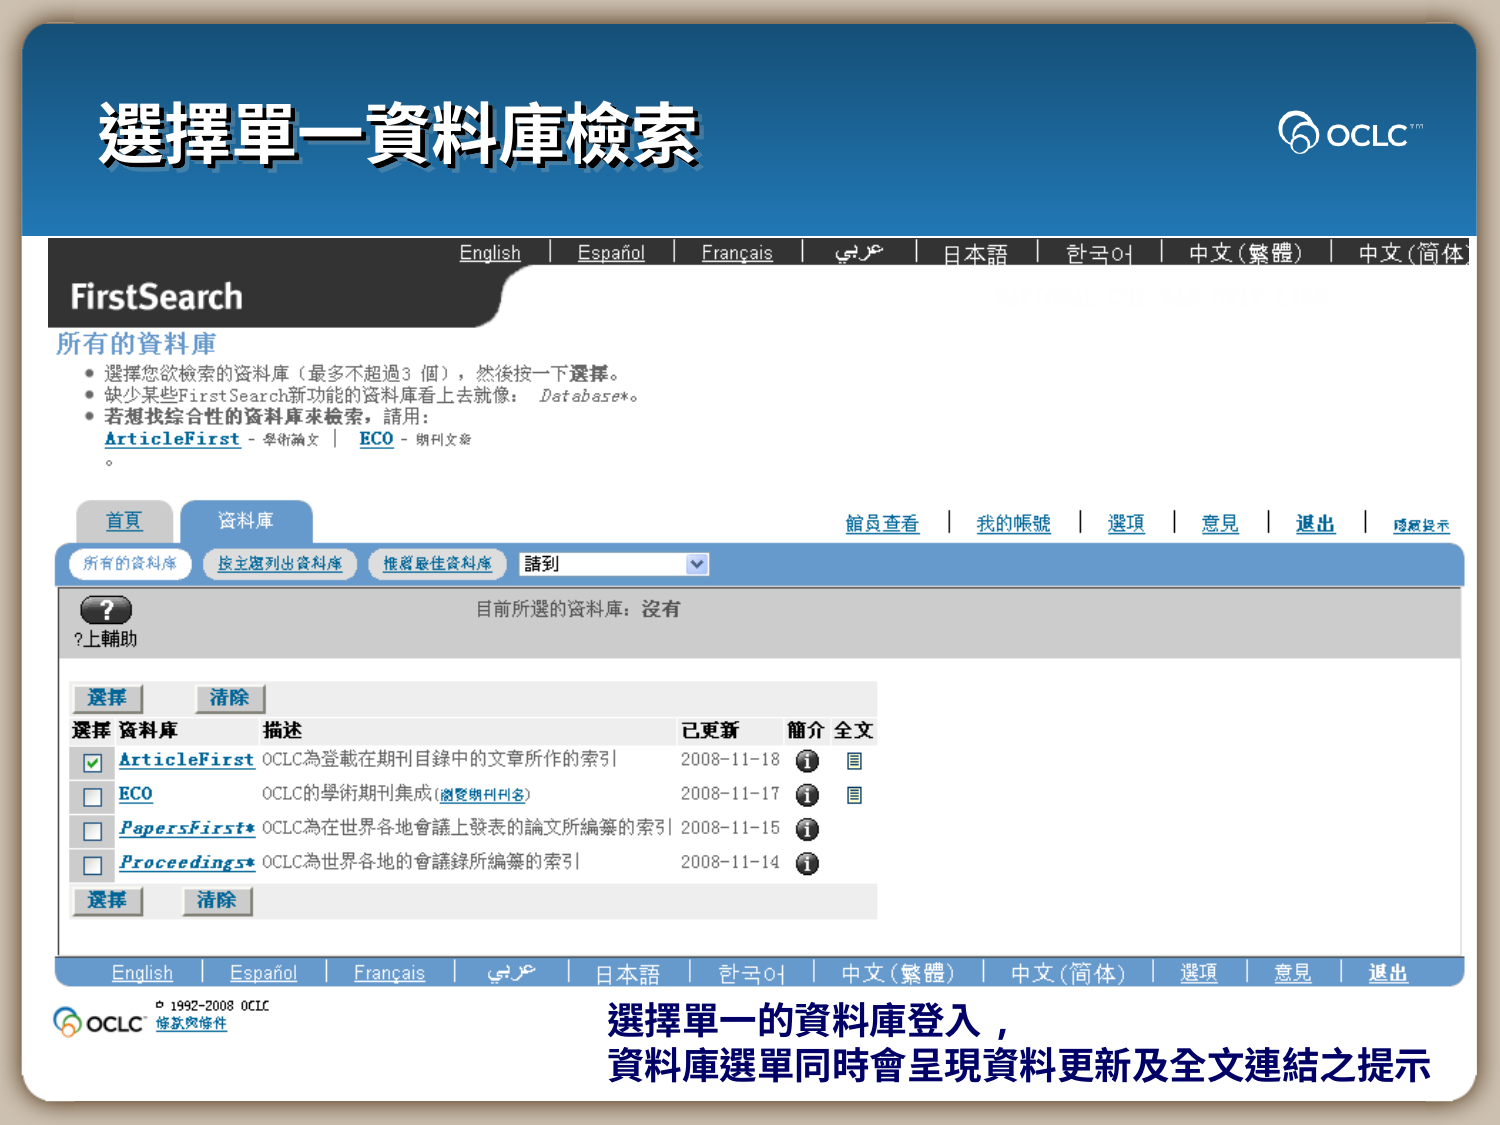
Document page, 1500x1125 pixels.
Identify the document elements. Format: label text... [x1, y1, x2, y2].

picture [48, 238, 1469, 1075]
text_box 選擇單一資料庫檢索 [83, 81, 1258, 183]
text_box 選擇單一的資料庫登入, 資料庫選單同時會呈現資料更新及全文連結之提示 [592, 990, 1447, 1095]
